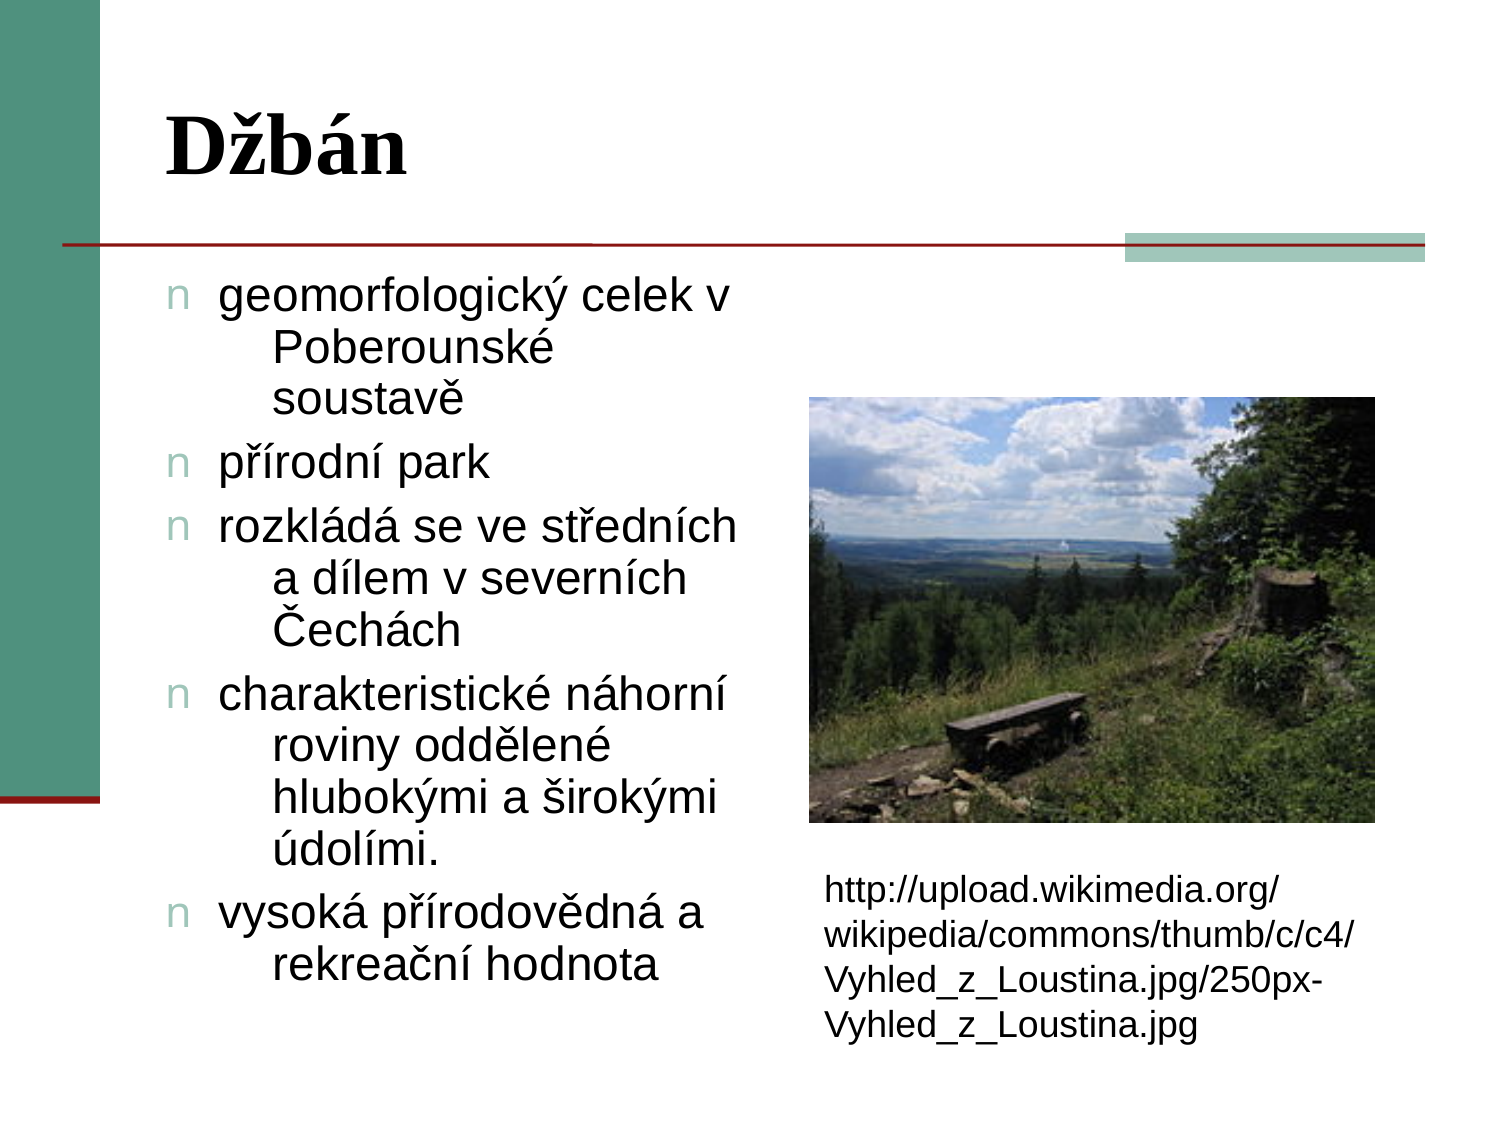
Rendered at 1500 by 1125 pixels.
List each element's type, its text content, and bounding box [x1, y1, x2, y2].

text_box http://upload.wikimedia.org/wikipedia/commons/thumb/c/c4/Vyhled_z_Loustina.jpg/250px-Vyhled_z_Loustina.jpg [809, 858, 1397, 1053]
list geomorfologický celek v Poberounské soustavě přírodní park rozkládá se ve středních a dílem v severních Čechách charakteristické náhorní roviny oddělené hlubokými a širokými údolími. vysoká přírodovědná a rekreační hodnota [150, 262, 775, 1006]
picture [809, 397, 1375, 823]
title Džbán [150, 45, 1426, 234]
